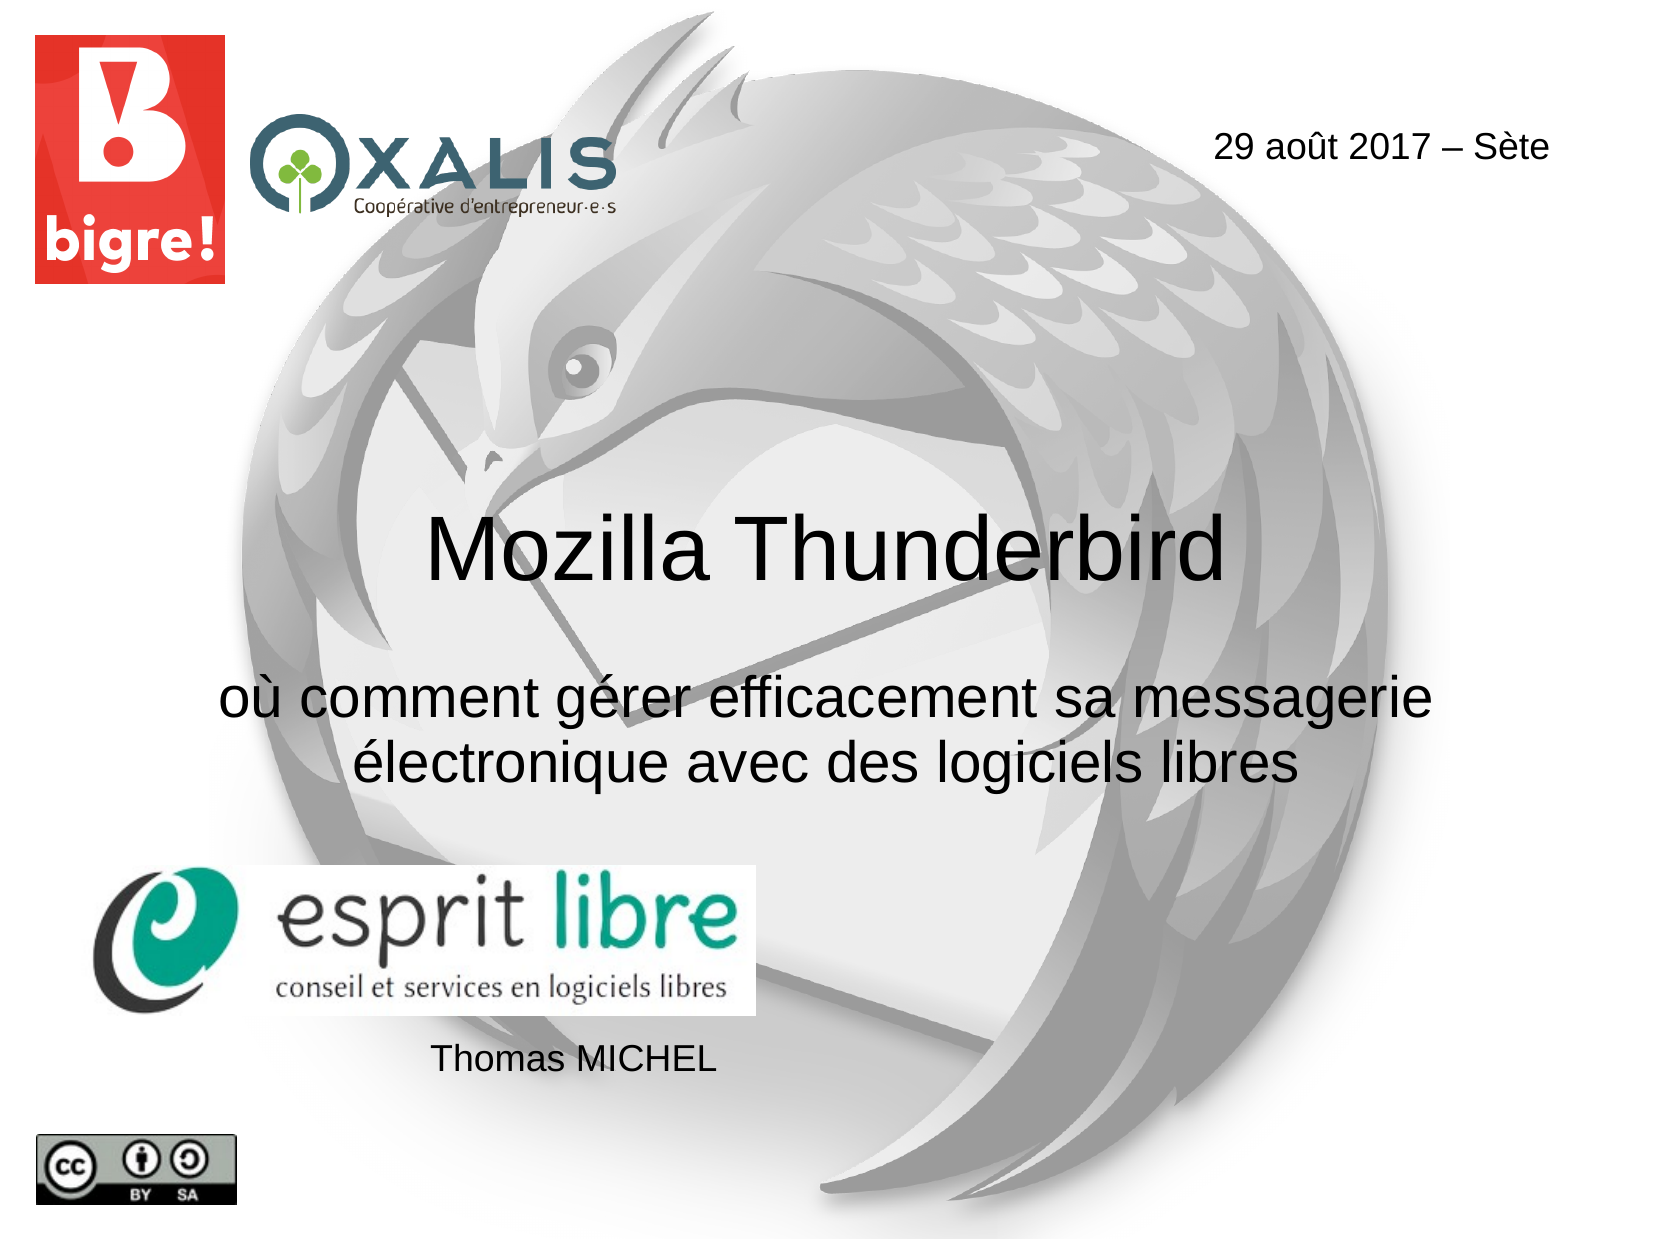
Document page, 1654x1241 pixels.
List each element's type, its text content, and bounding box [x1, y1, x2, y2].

picture [35, 0, 1450, 498]
text_box Thomas MICHEL [415, 1029, 733, 1087]
picture [36, 795, 1450, 1239]
text_box 29 août 2017 – Sète [1169, 118, 1595, 201]
title Mozilla Thunderbird où comment gérer efficacement sa messagerie électronique avec des logiciels libres [82, 498, 1571, 795]
